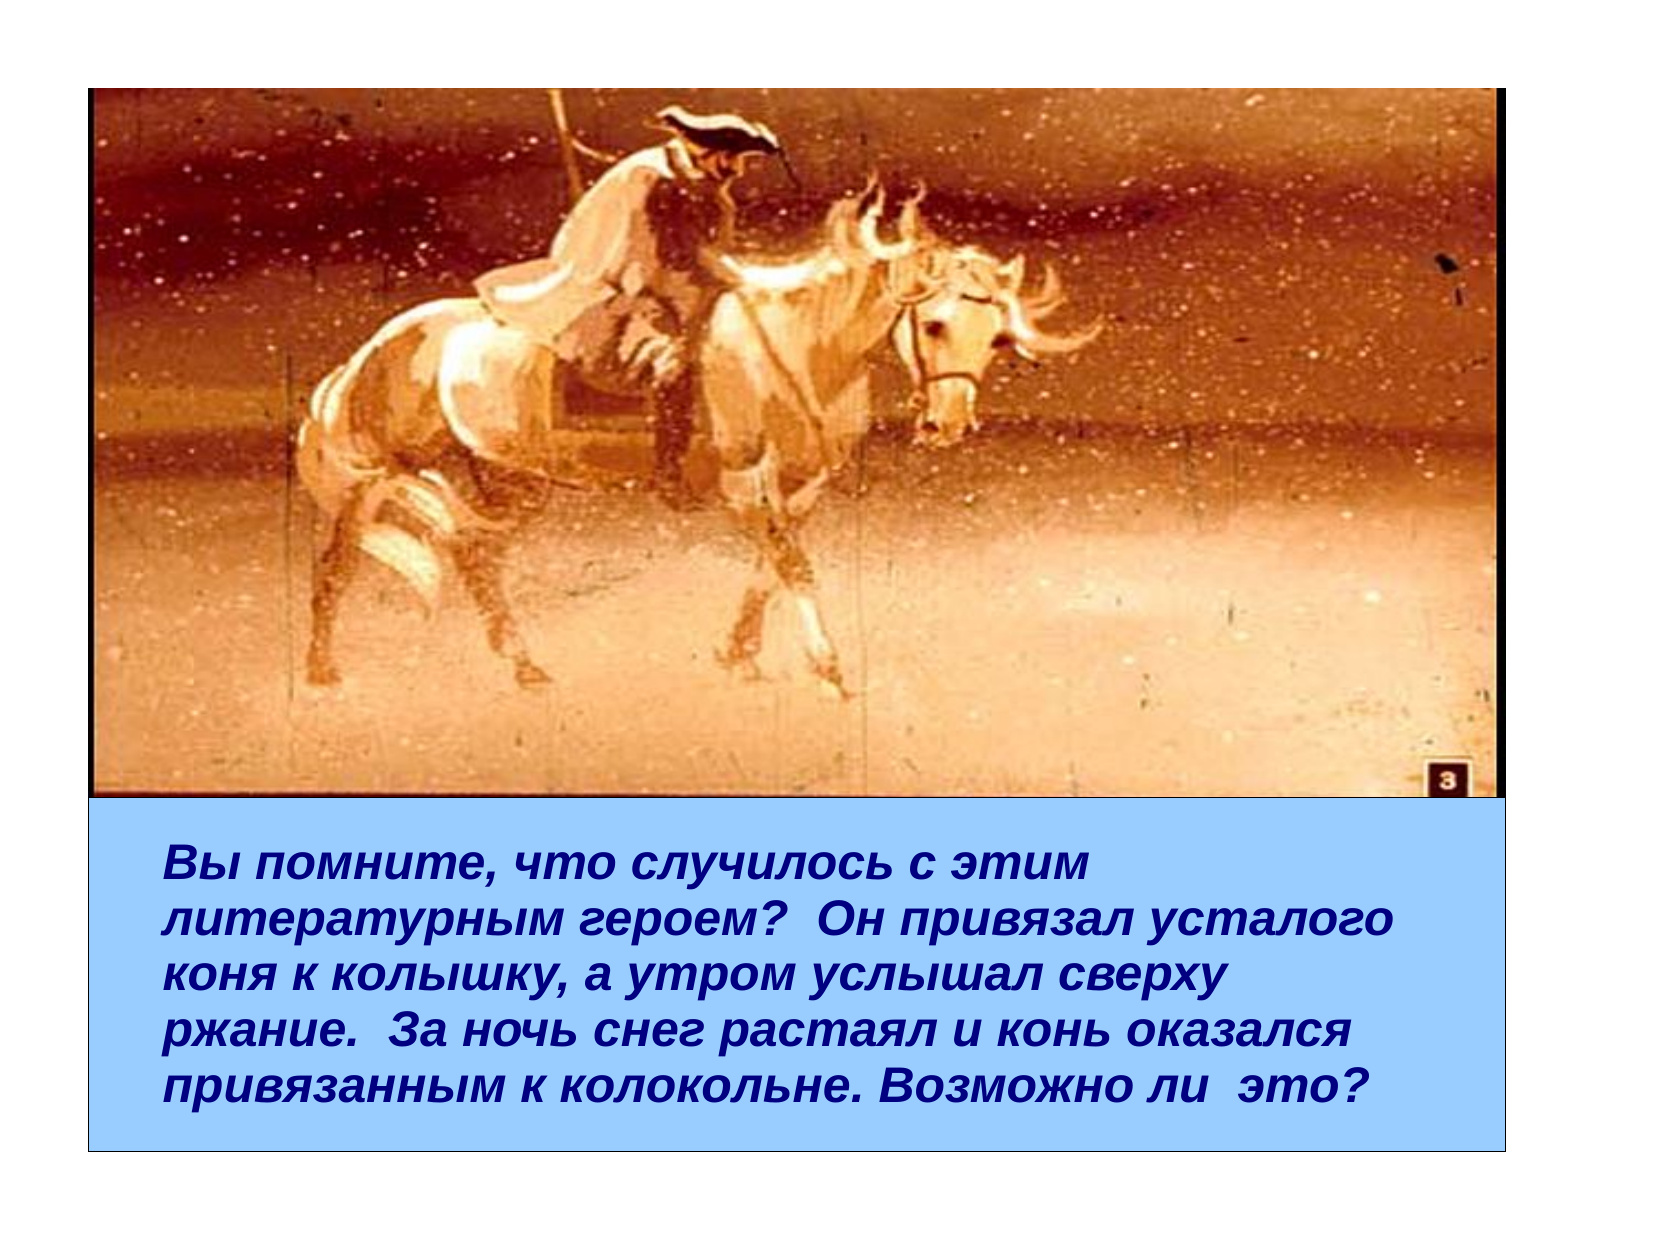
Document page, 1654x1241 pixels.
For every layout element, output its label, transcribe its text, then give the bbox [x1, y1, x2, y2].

text_box Вы помните, что случилось с этим литературным героем? Он привязал усталого коня к колышку, а утром услышал сверху ржание. За ночь снег растаял и конь оказался привязанным к колокольне. Возможно ли это? [147, 826, 1447, 1127]
picture [88, 88, 1506, 797]
text_box [88, 797, 1506, 1152]
